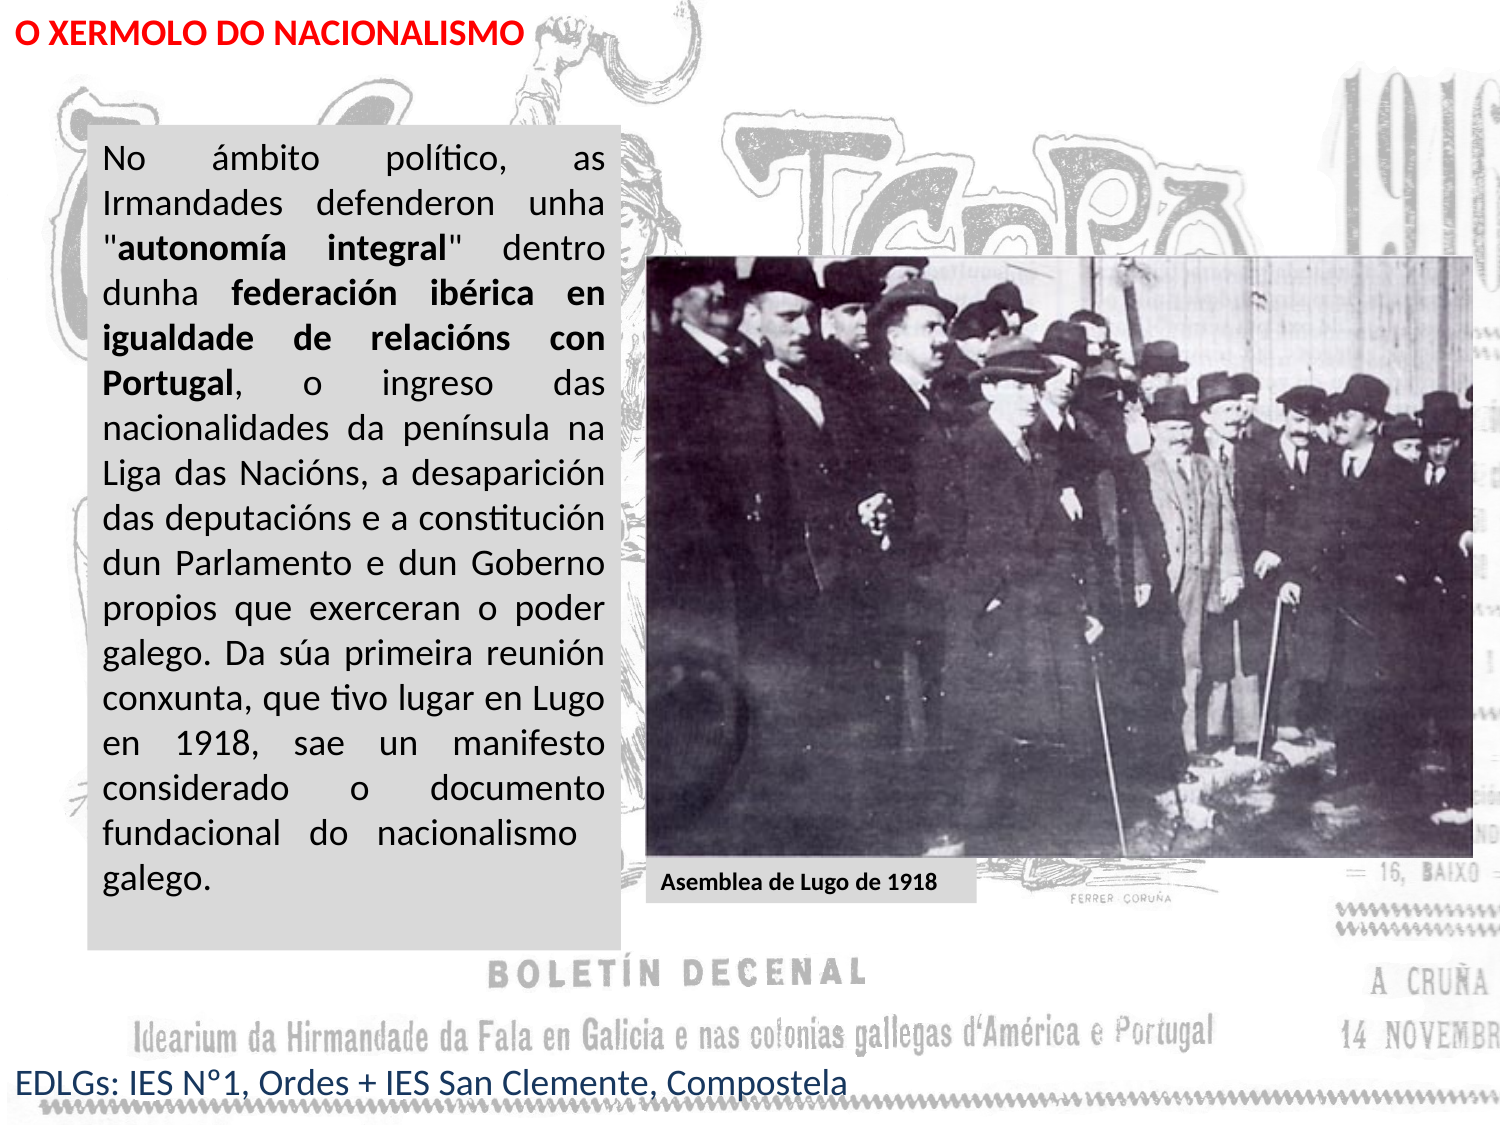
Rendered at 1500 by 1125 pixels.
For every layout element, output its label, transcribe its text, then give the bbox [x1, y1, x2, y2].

text_box No ámbito político, as Irmandades defenderon unha "autonomía integral" dentro dunha federación ibérica en igualdade de relacións con Portugal, o ingreso das nacionalidades da península na Liga das Nacións, a desaparición das deputacións e a constitución dun Parlamento e dun Goberno propios que exerceran o poder galego. Da súa primeira reunión conxunta, que tivo lugar en Lugo en 1918, sae un manifesto considerado o documento fundacional do nacionalismo galego. [87, 124, 621, 951]
text_box Asemblea de Lugo de 1918 [645, 857, 977, 904]
text_box EDLGs: IES Nº1, Ordes + IES San Clemente, Compostela [0, 1050, 926, 1111]
text_box O XERMOLO DO NACIONALISMO [0, 0, 550, 61]
picture [7, 0, 1500, 1125]
